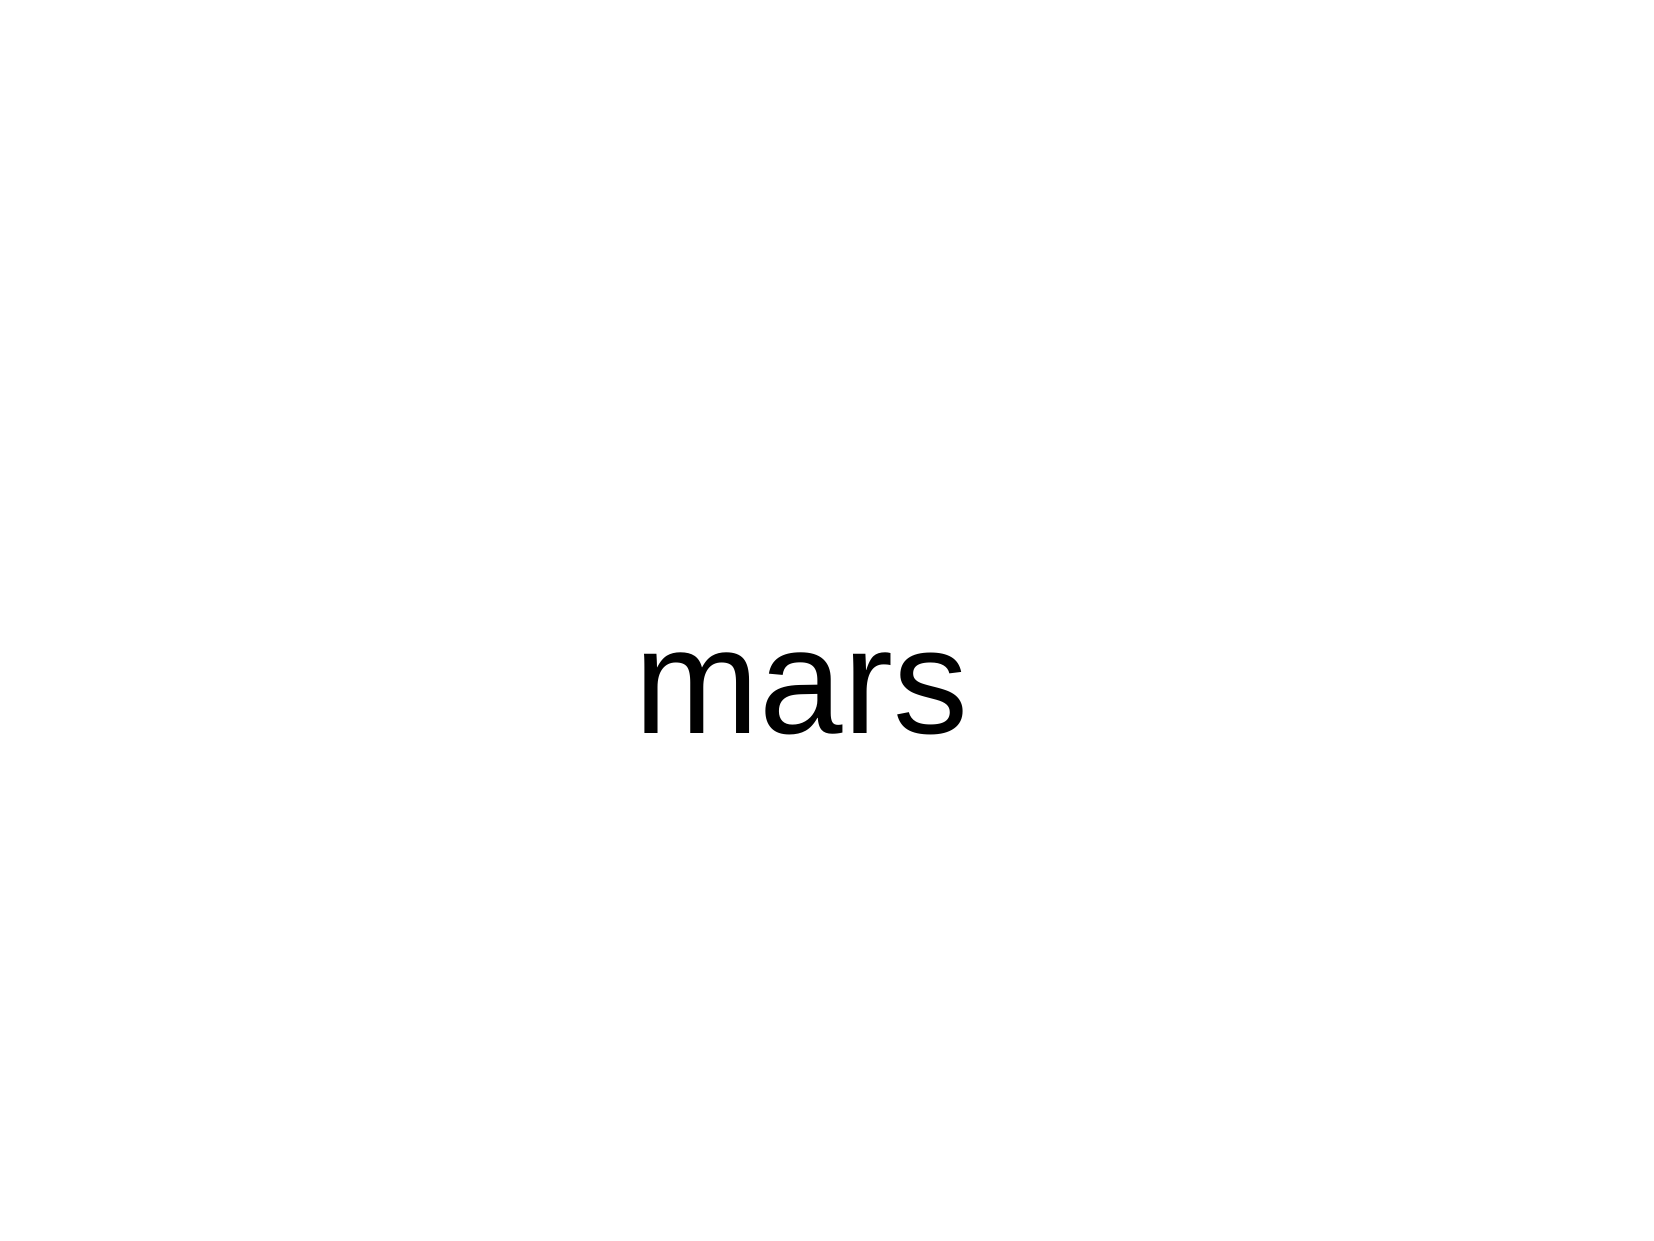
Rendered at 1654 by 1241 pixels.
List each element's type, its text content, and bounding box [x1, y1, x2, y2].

text_box mars [620, 590, 1536, 773]
